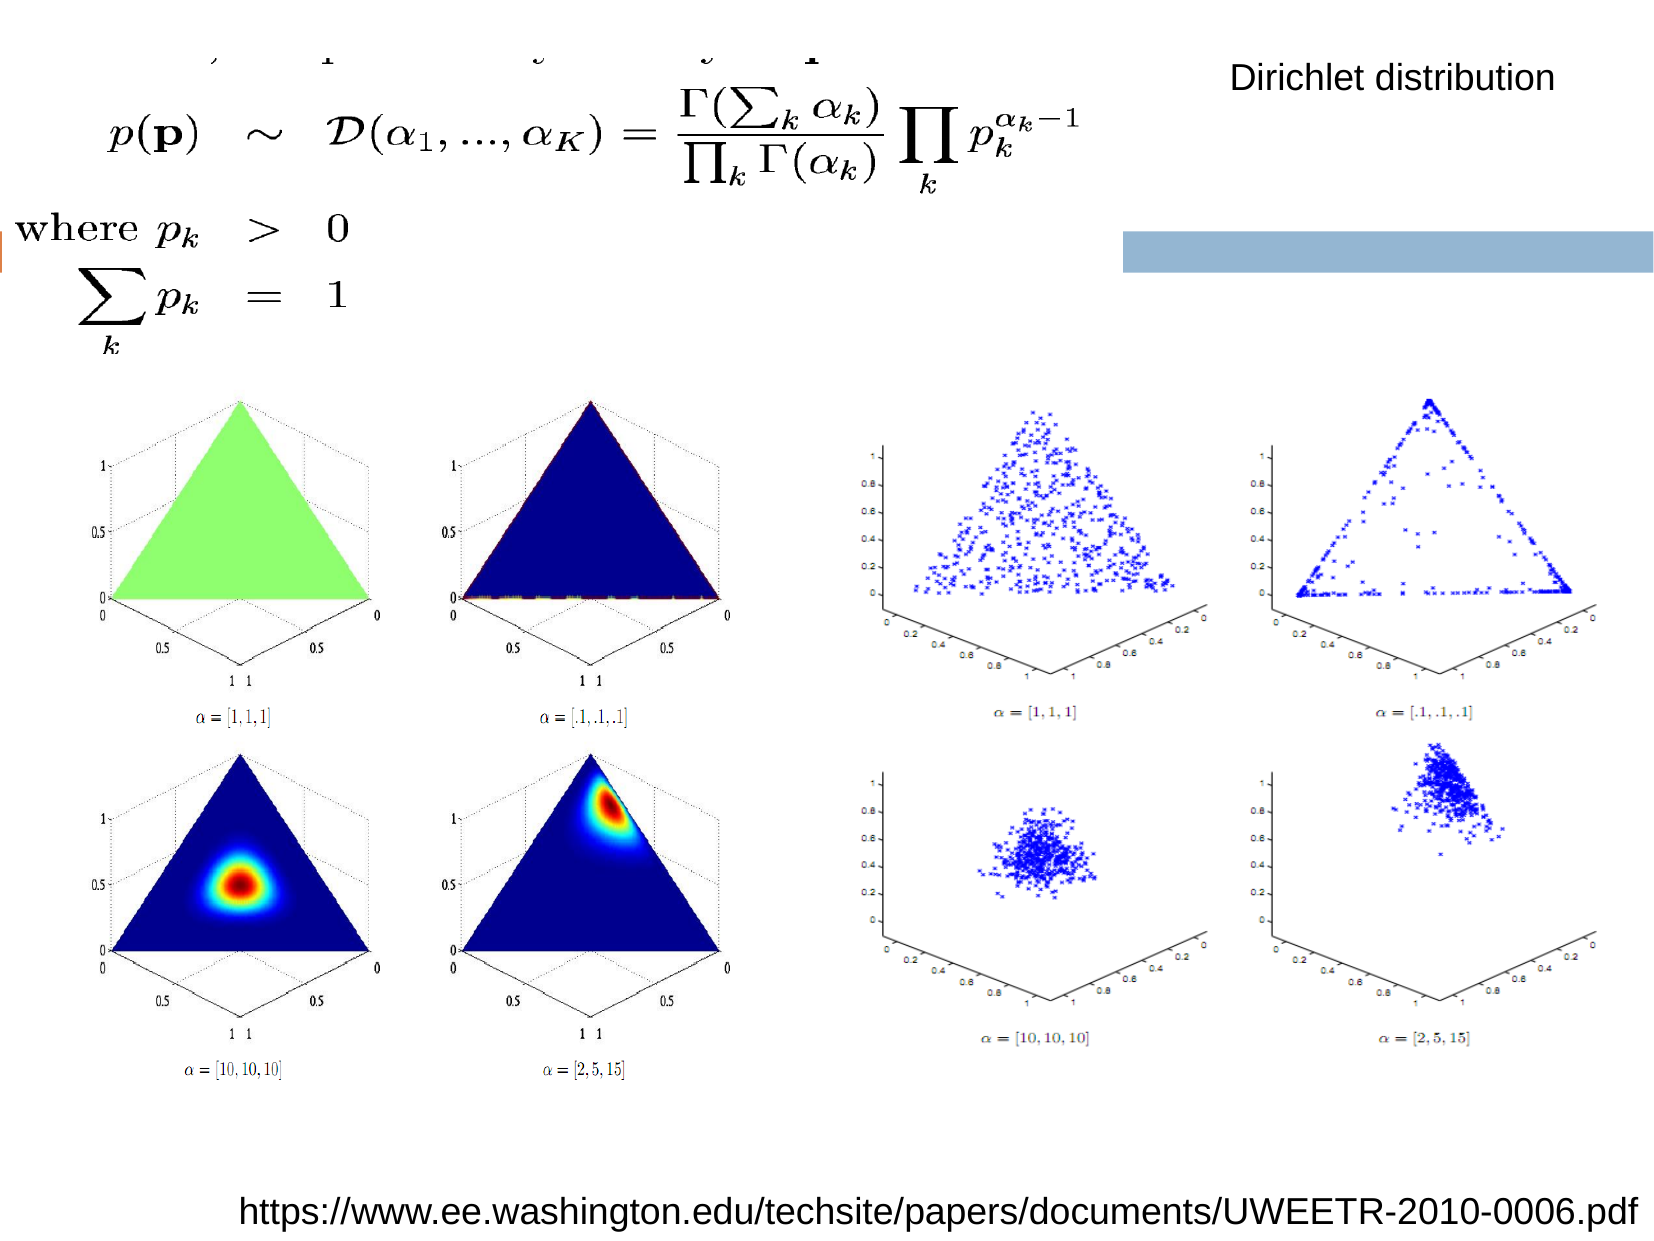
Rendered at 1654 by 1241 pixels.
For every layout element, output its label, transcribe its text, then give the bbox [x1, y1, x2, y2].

text_box Dirichlet distribution [82, 49, 1571, 257]
picture [826, 383, 1625, 1054]
text_box https://www.ee.washington.edu/techsite/papers/documents/UWEETR-2010-0006.pdf [226, 1183, 1654, 1241]
picture [2, 58, 1123, 1085]
